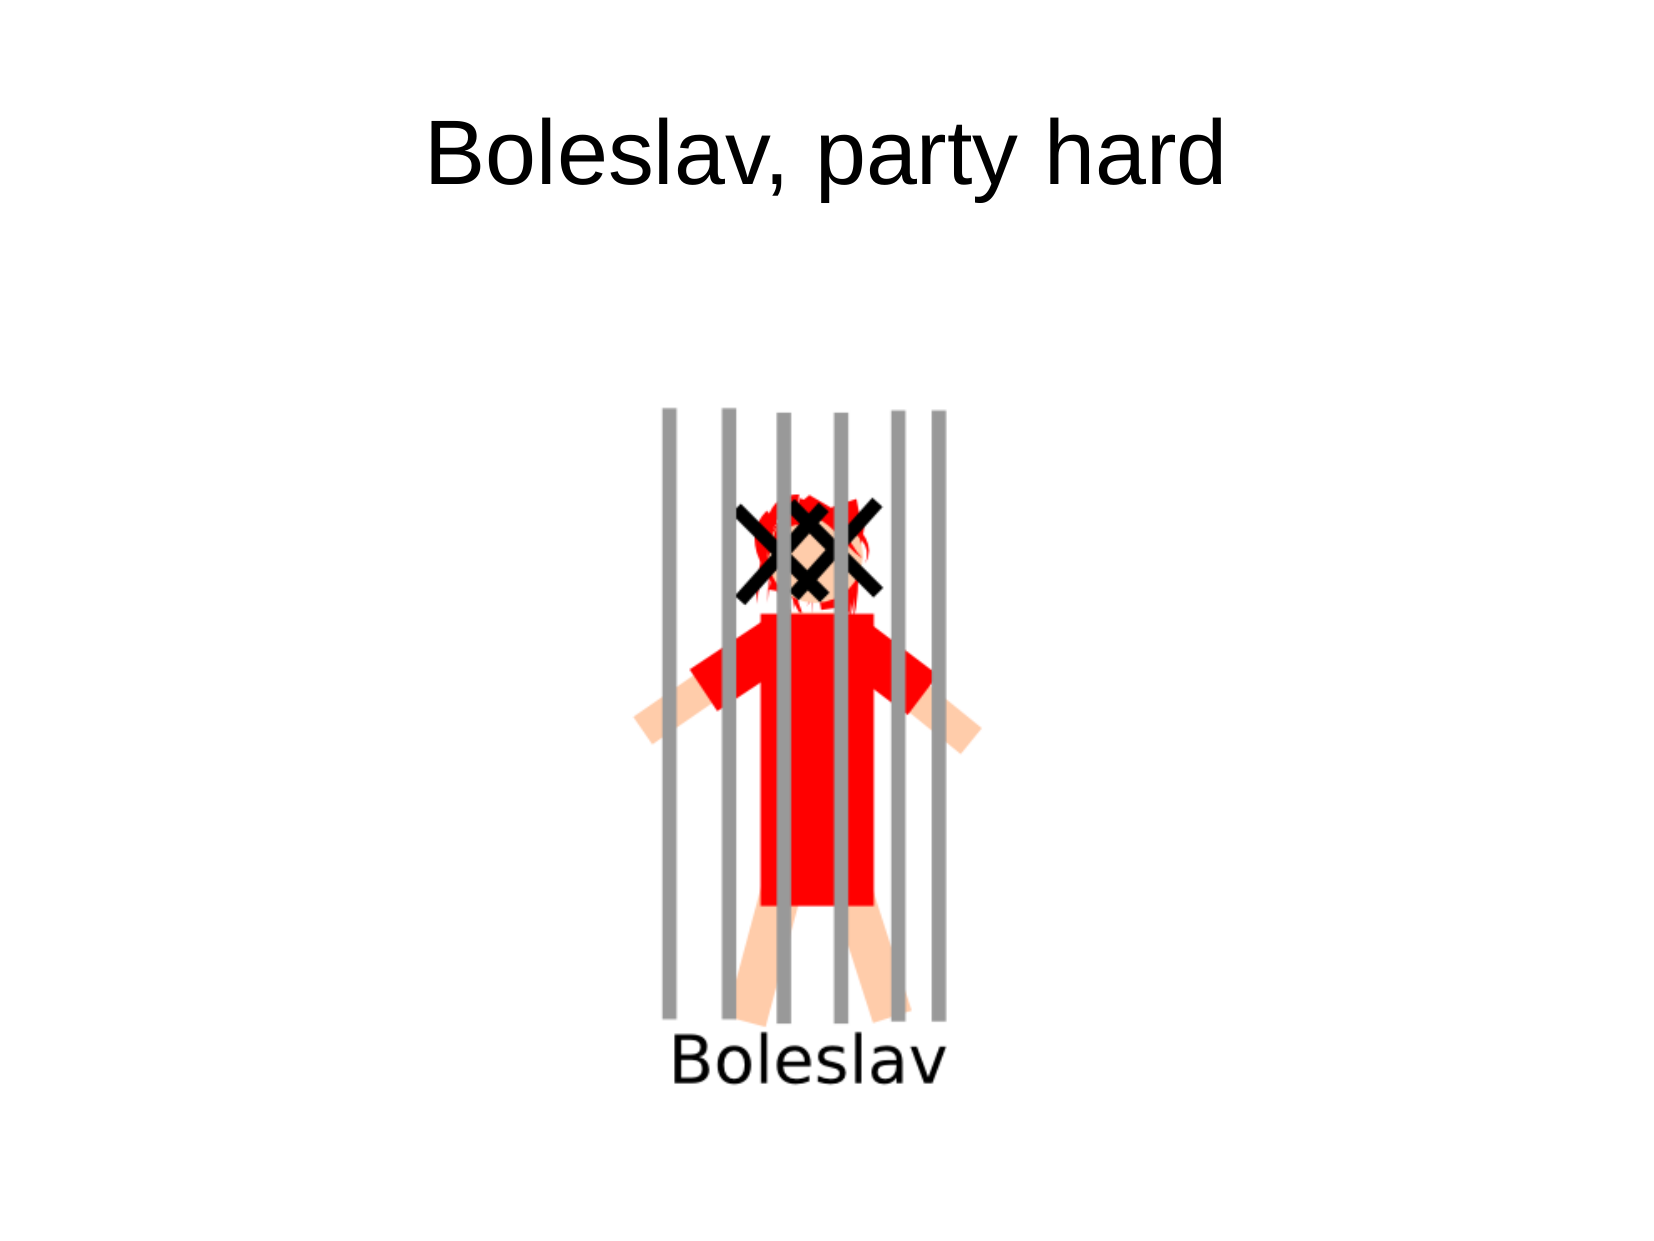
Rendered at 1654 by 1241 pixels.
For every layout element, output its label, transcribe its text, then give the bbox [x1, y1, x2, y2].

picture [491, 318, 1099, 1179]
title Boleslav, party hard [82, 49, 1571, 257]
